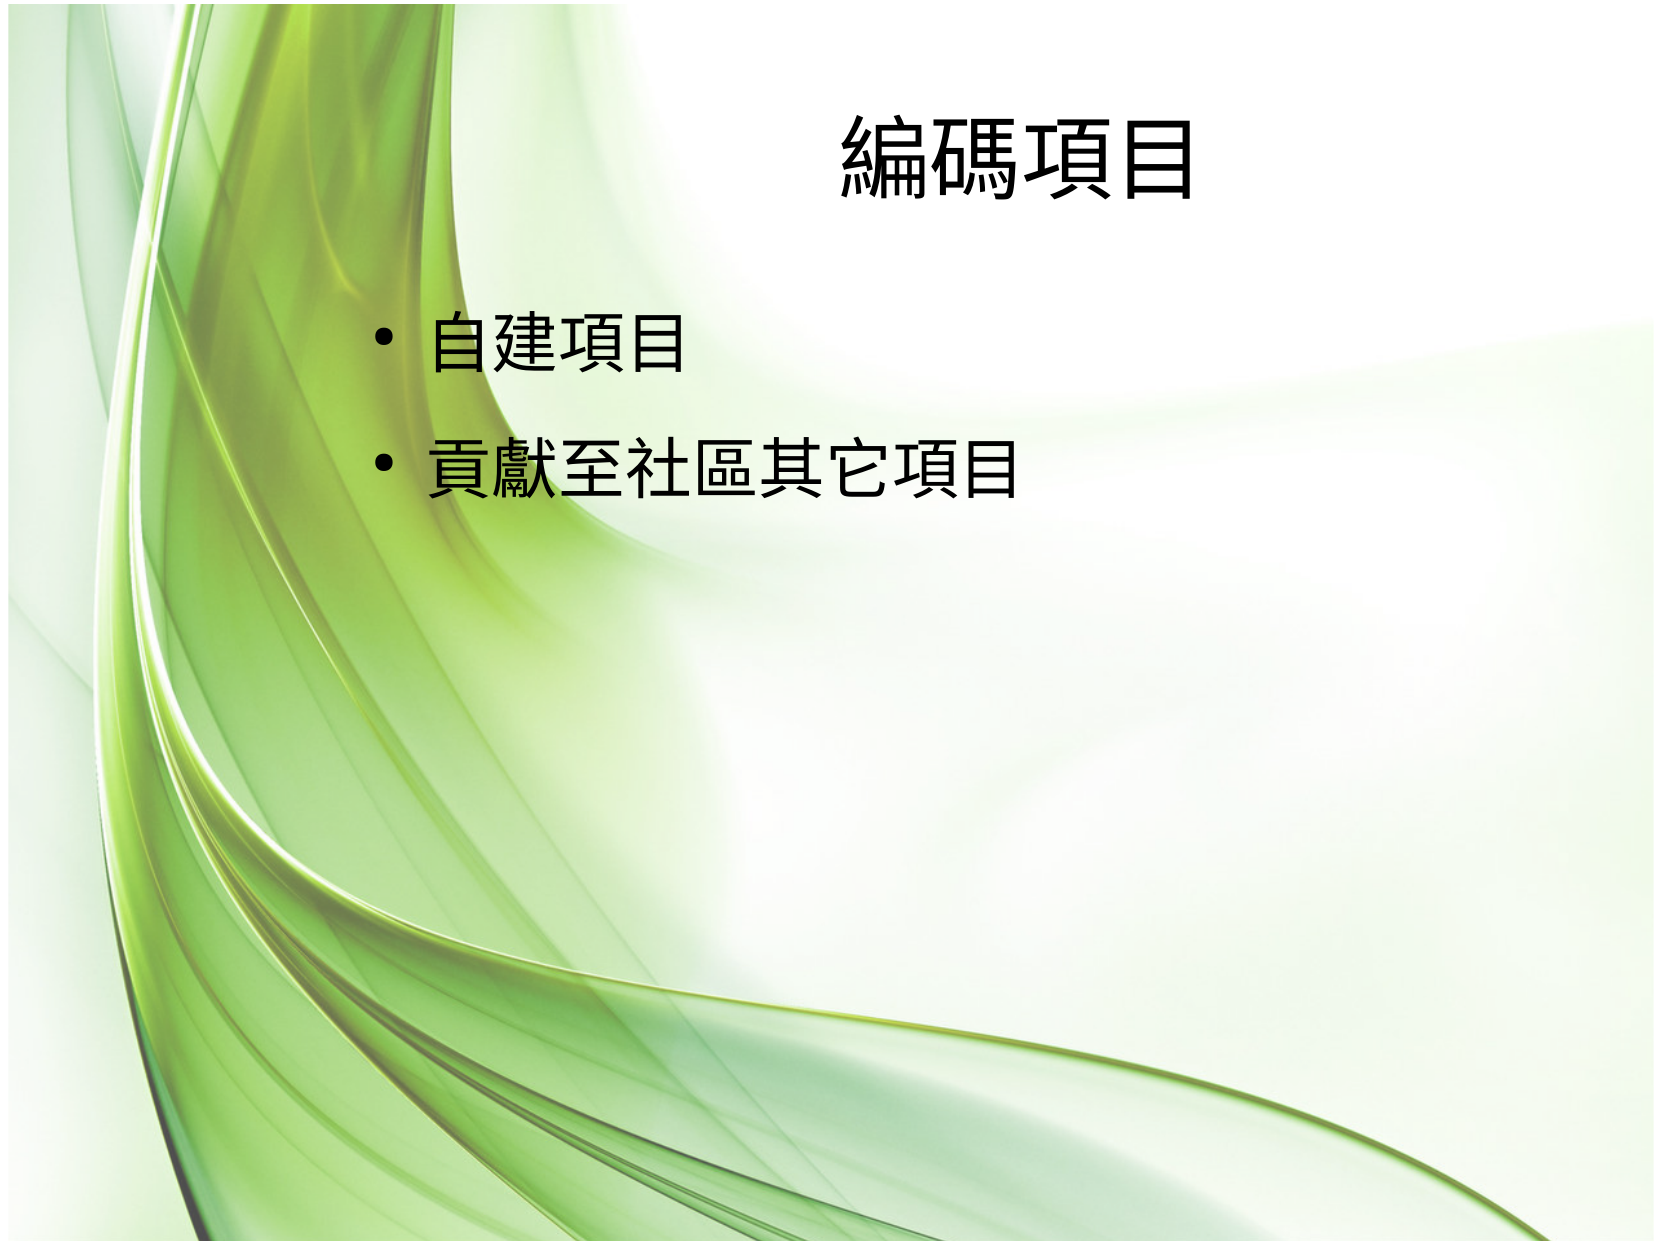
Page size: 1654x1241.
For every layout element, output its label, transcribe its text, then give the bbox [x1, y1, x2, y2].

title 編碼項目 [472, 56, 1571, 250]
list 自建項目 貢獻至社區其它項目 [354, 290, 1571, 1109]
